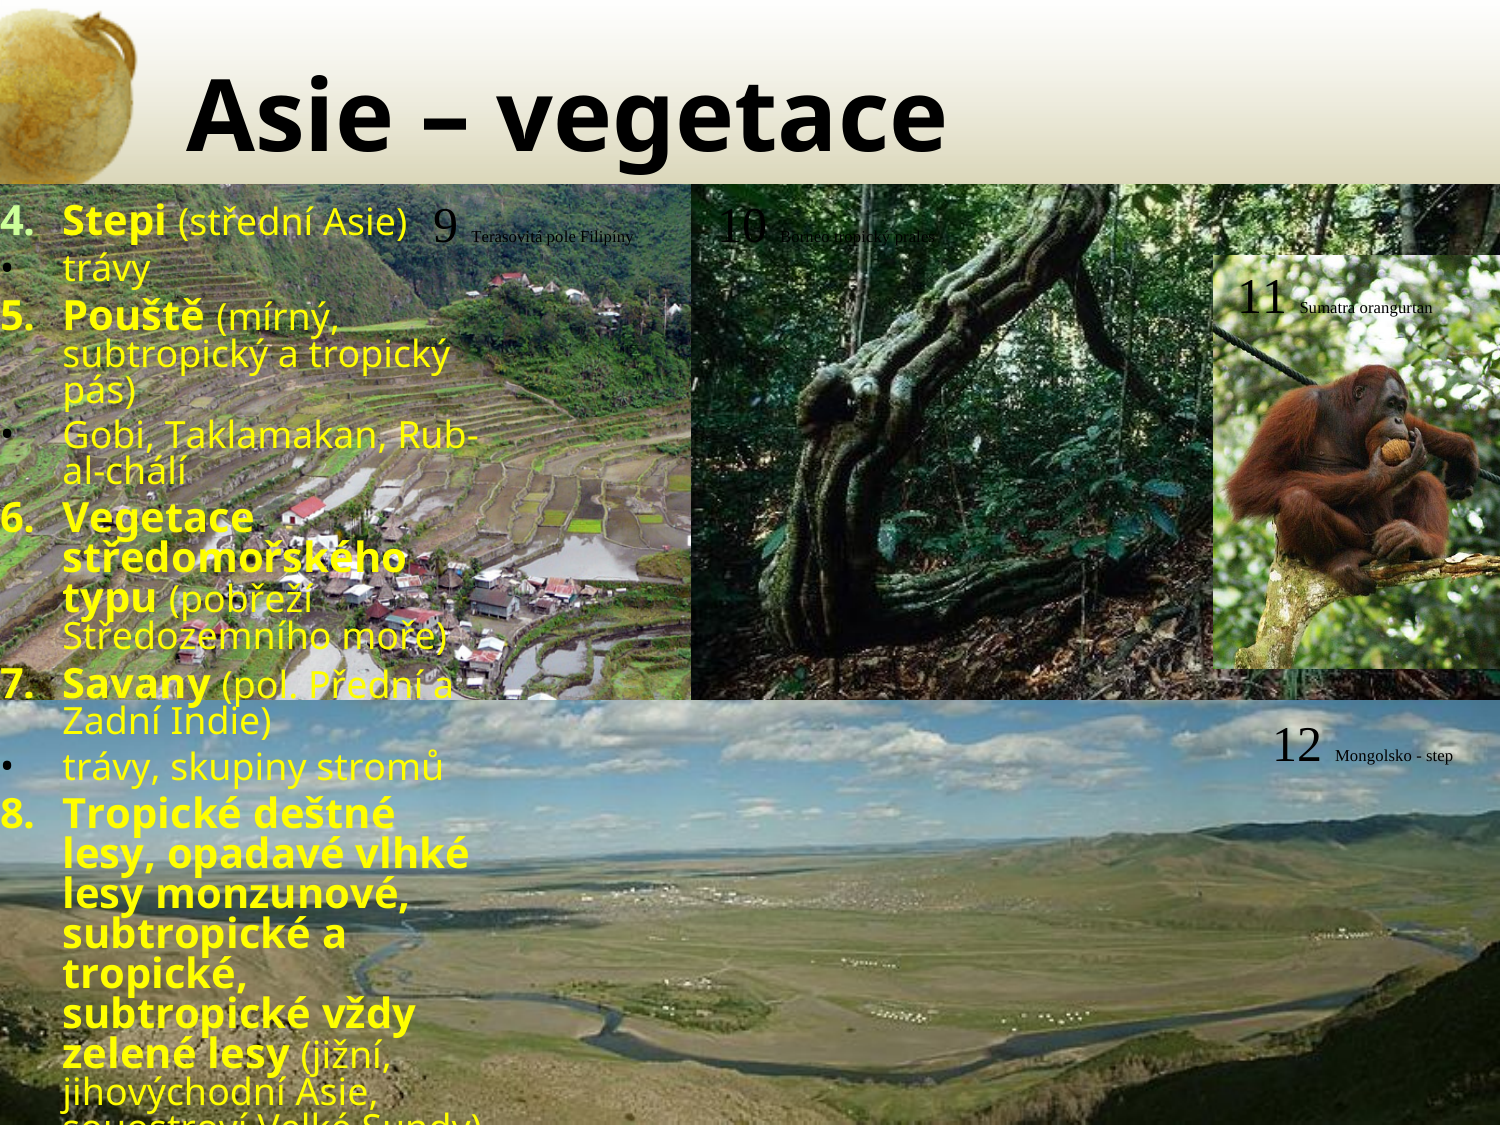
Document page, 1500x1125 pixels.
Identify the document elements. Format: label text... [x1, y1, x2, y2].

text_box 12 Mongolsko - step [1257, 704, 1500, 780]
text_box 9 Terasovitá pole Filipíny [419, 184, 691, 261]
text_box 11 Sumatra orangurtan [1222, 255, 1500, 331]
picture [0, 0, 1500, 1125]
title Asie – vegetace [171, 36, 1436, 179]
text_box 10 Borneo tropický prales [702, 184, 987, 261]
list 4. Stepi (střední Asie) trávy 5. Pouště (mírný, subtropický a tropický pás) Gobi, Taklamakan, Rub-al-chálí 6. Vegetace středomořského typu (pobřeží Středozemního moře) 7. Savany (pol. Přední a Zadní Indie) trávy, skupiny stromů 8. Tropické deštné lesy, opadavé vlhké lesy monzunové, subtropické a tropické, subtropické vždy zelené lesy (jižní, jihovýchodní Asie, souostroví Velké Sundy) [0, 196, 491, 1125]
